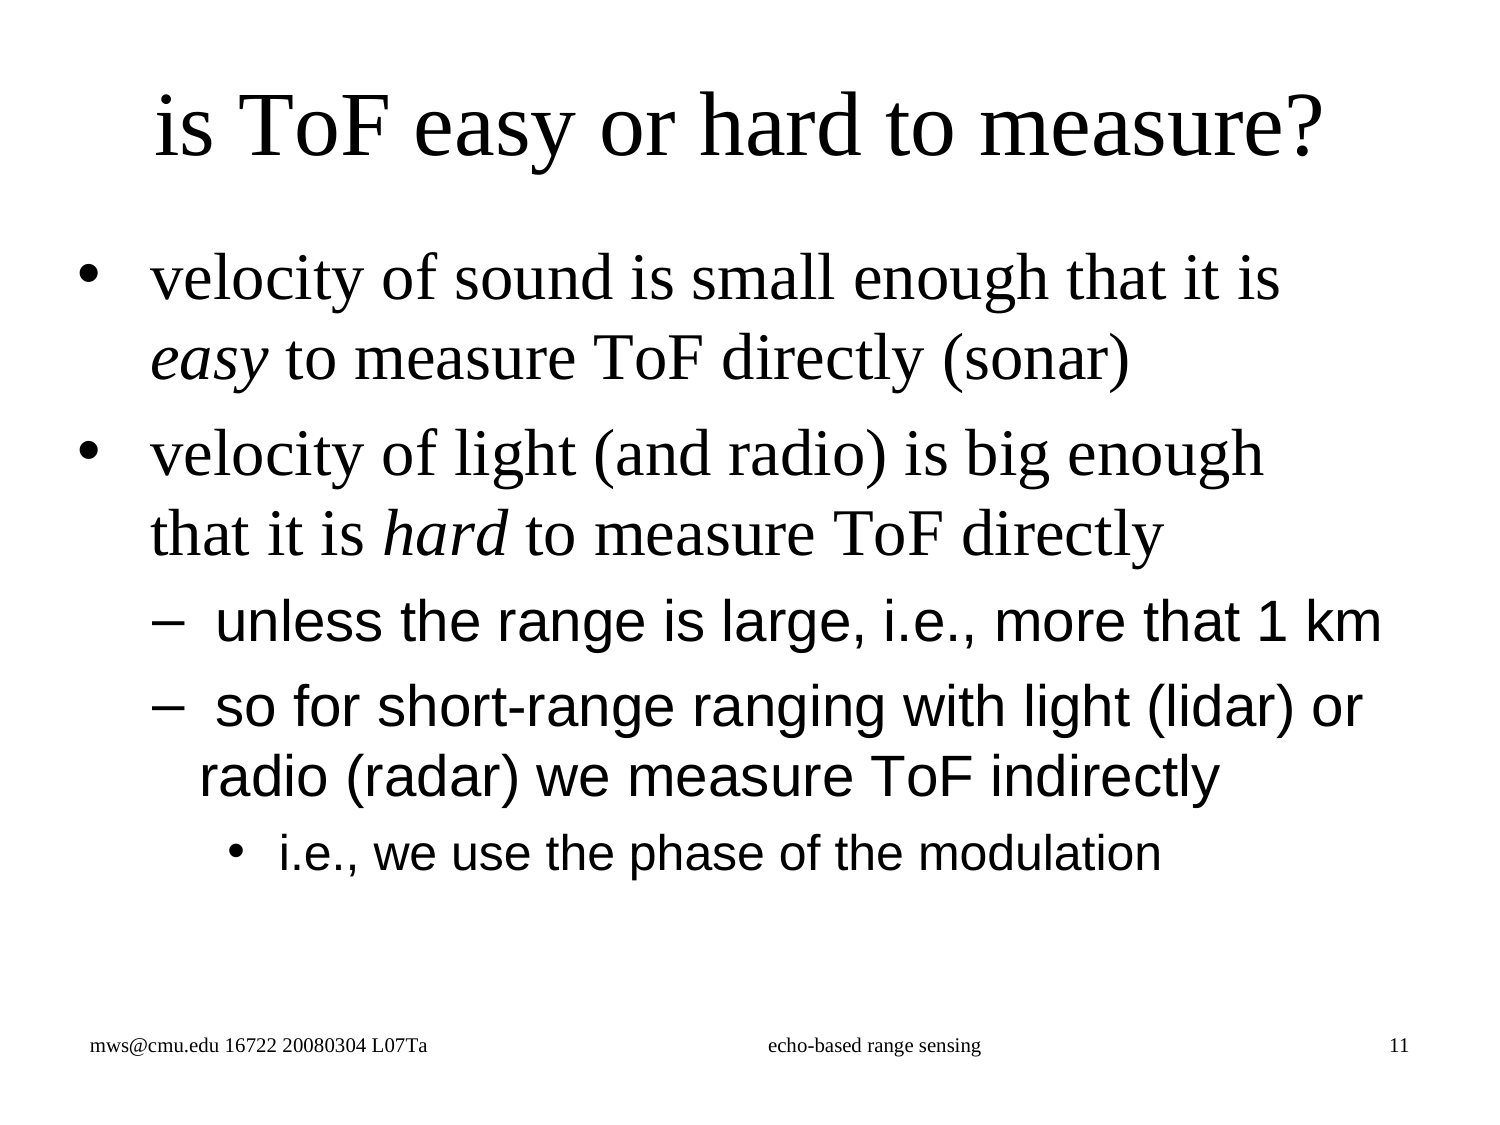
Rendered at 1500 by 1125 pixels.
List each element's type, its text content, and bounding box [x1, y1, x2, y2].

text_box velocity of sound is small enough that it is easy to measure ToF directly (sonar) velocity of light (and radio) is big enough that it is hard to measure ToF directly unless the range is large, i.e., more that 1 km so for short-range ranging with light (lidar) or radio (radar) we measure ToF indirectly i.e., we use the phase of the modulation [62, 224, 1413, 938]
text_box <number> [1187, 1024, 1426, 1103]
text_box echo-based range sensing [599, 1024, 1150, 1103]
text_box is ToF easy or hard to measure? [24, 50, 1457, 188]
text_box mws@cmu.edu 16722 20080304 L07Ta [74, 1024, 563, 1103]
